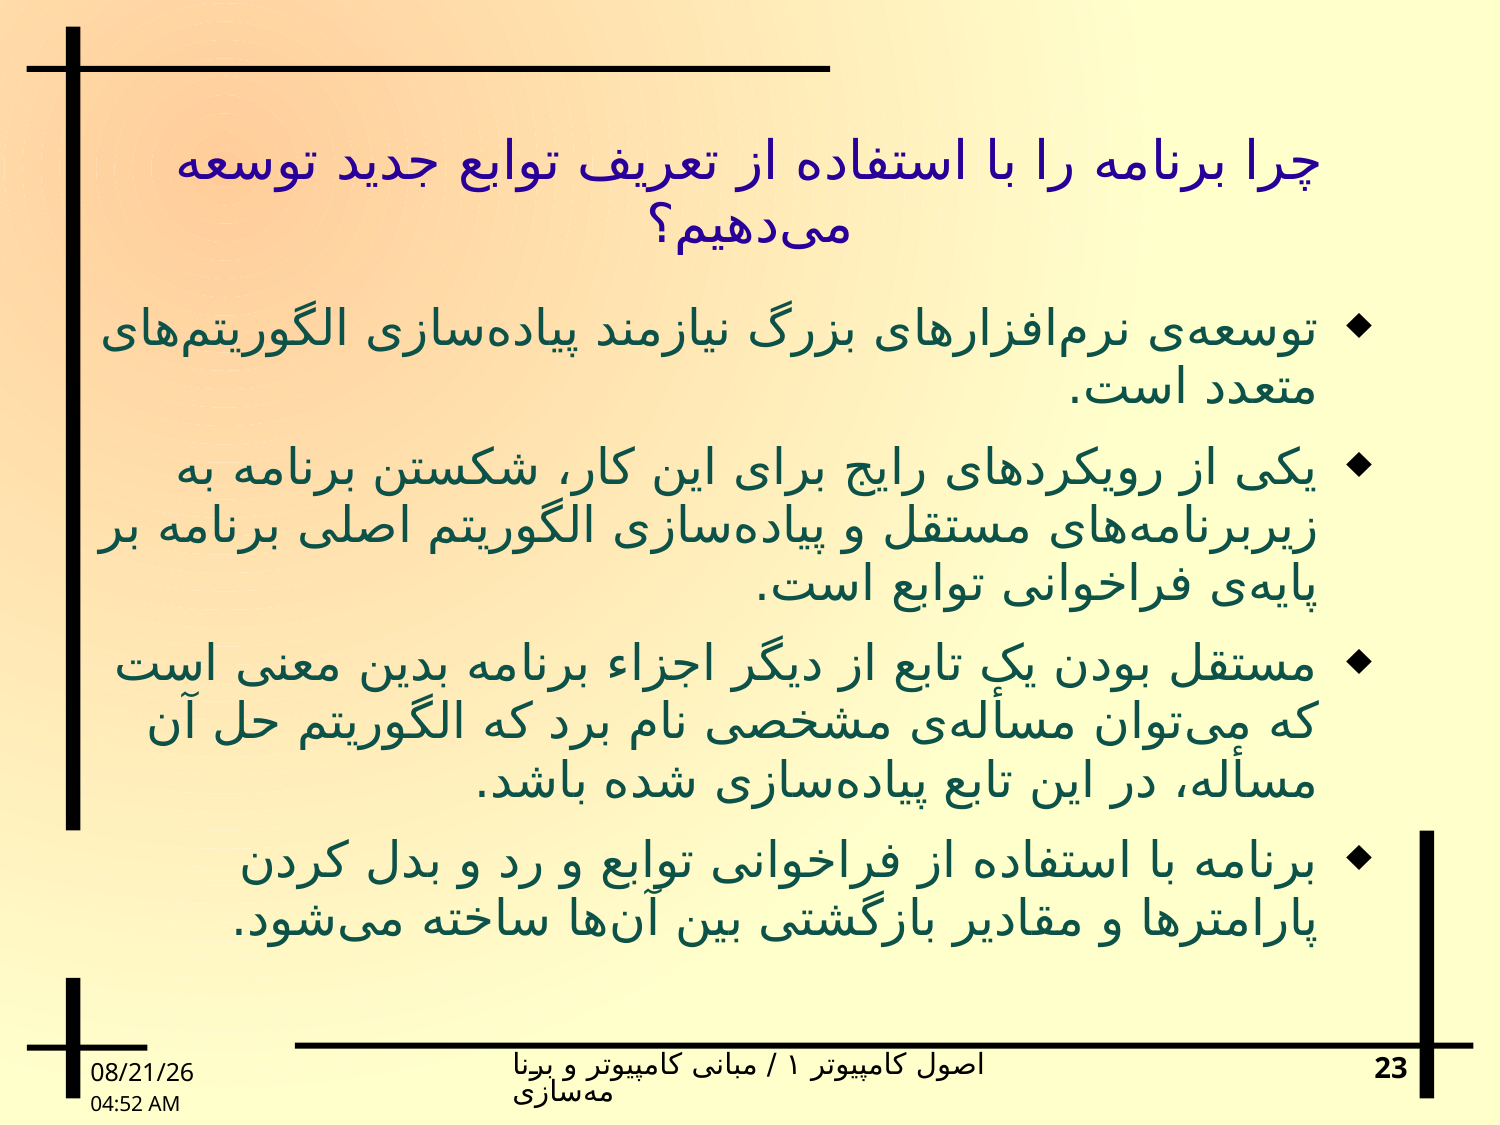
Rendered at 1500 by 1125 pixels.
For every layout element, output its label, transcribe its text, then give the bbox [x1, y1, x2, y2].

list توسعه‌ی نرم‌افزارهای بزرگ نیازمند پیاده‌سازی الگوریتم‌های متعدد است. یکی از رویکردهای رایج برای این کار، شکستن برنامه به زیربرنامه‌های مستقل و پیاده‌سازی الگوریتم اصلی برنامه بر پایه‌ی فراخوانی توابع است. مستقل بودن یک تابع از دیگر اجزاء برنامه بدین معنی است که می‌توان مسأله‌ی مشخصی نام برد که الگوریتم حل آن مسأله، در این تابع پیاده‌سازی شده باشد. برنامه با استفاده از فراخوانی توابع و رد و بدل کردن پارامترها و مقادیر بازگشتی بین آن‌ها ساخته می‌شود. [83, 299, 1443, 992]
title چرا برنامه را با استفاده از تعریف توابع جدید توسعه می‌دهیم؟ [135, 132, 1365, 252]
